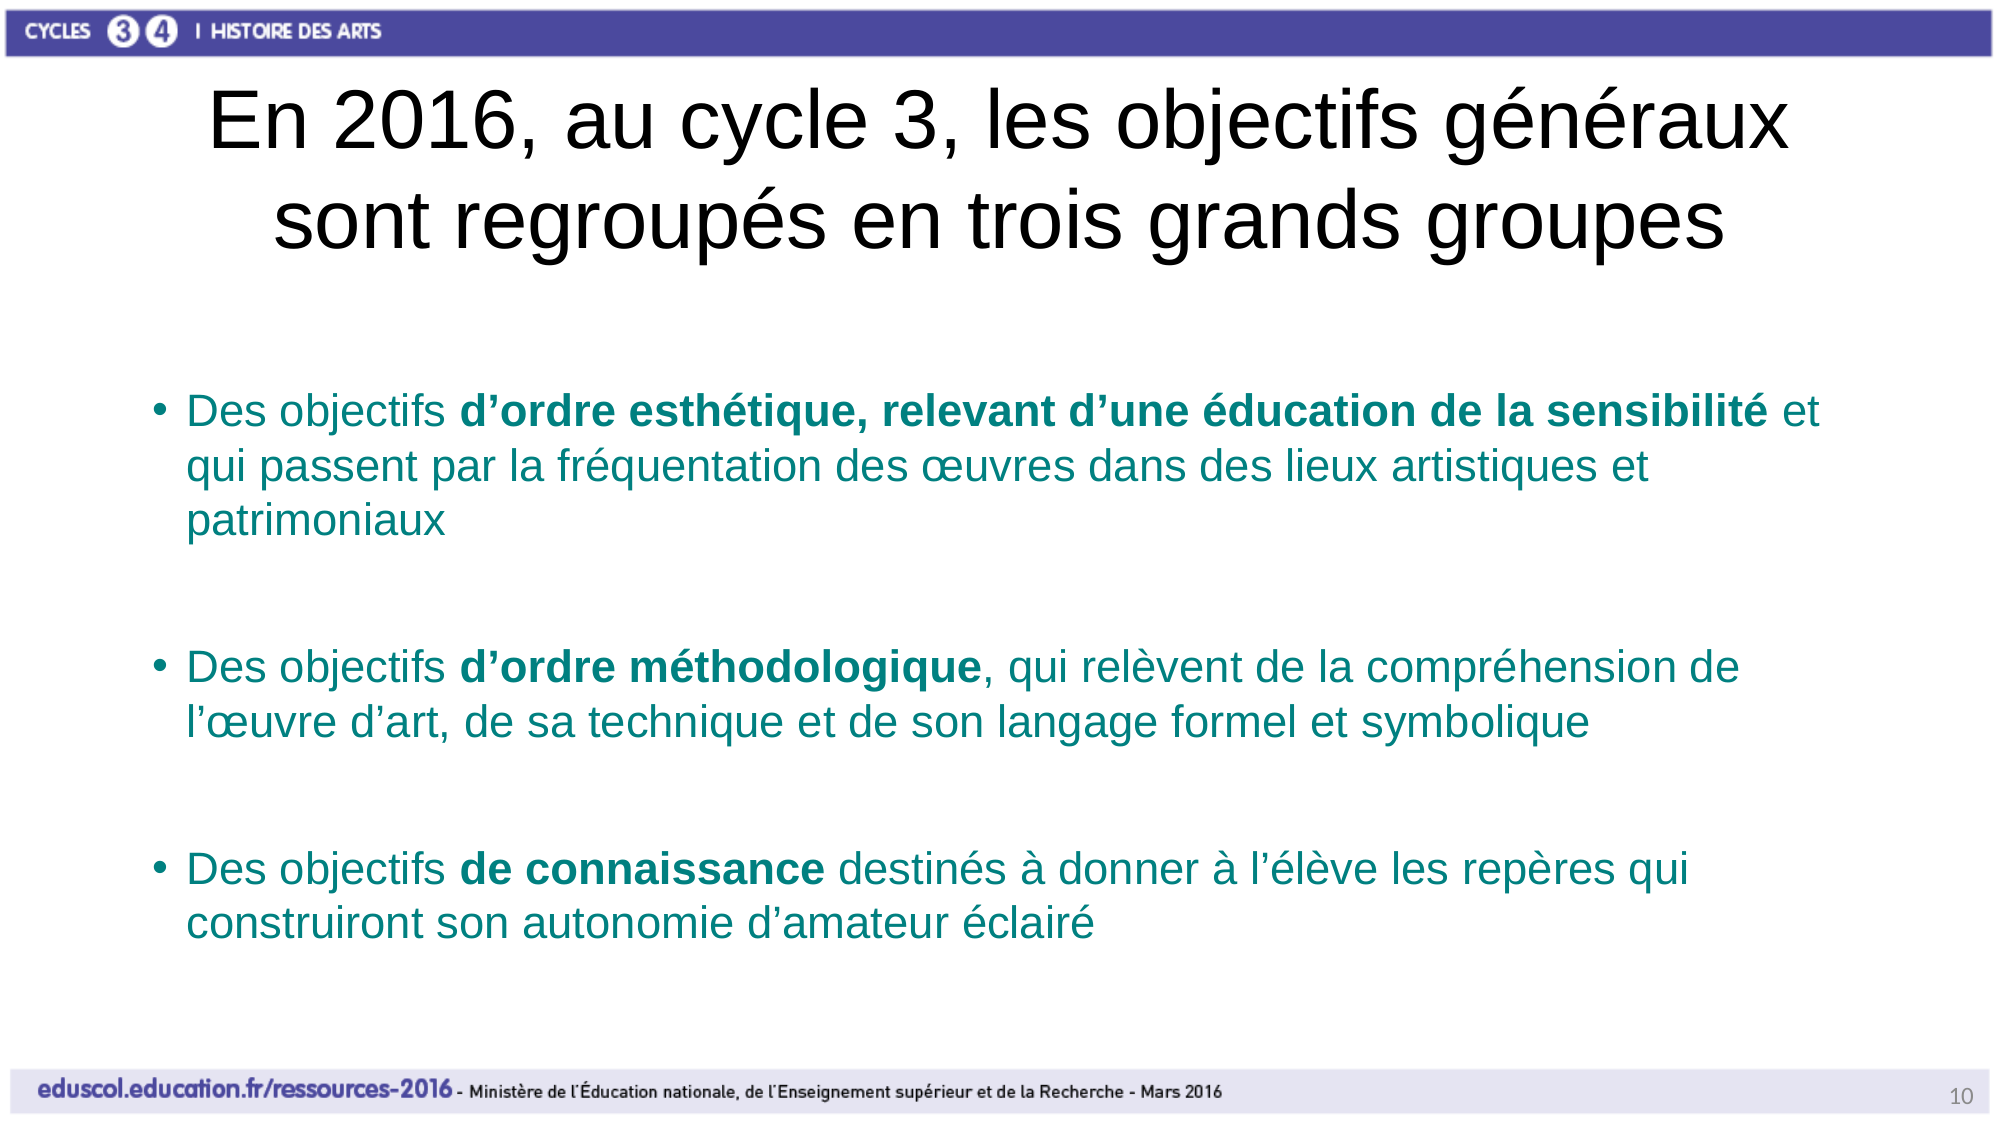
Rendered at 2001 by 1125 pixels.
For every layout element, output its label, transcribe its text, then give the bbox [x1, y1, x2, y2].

title En 2016, au cycle 3, les objectifs généraux sont regroupés en trois grands groupes [137, 70, 1863, 260]
slide_number <numéro> [1918, 1065, 1990, 1125]
picture [0, 1058, 2000, 1125]
picture [0, 0, 2000, 67]
list Des objectifs d’ordre esthétique, relevant d’une éducation de la sensibilité et qui passent par la fréquentation des œuvres dans des lieux artistiques et patrimoniaux Des objectifs d’ordre méthodologique, qui relèvent de la compréhension de l’œuvre d’art, de sa technique et de son langage formel et symbolique Des objectifs de connaissance destinés à donner à l’élève les repères qui construiront son autonomie d’amateur éclairé [137, 373, 1863, 961]
